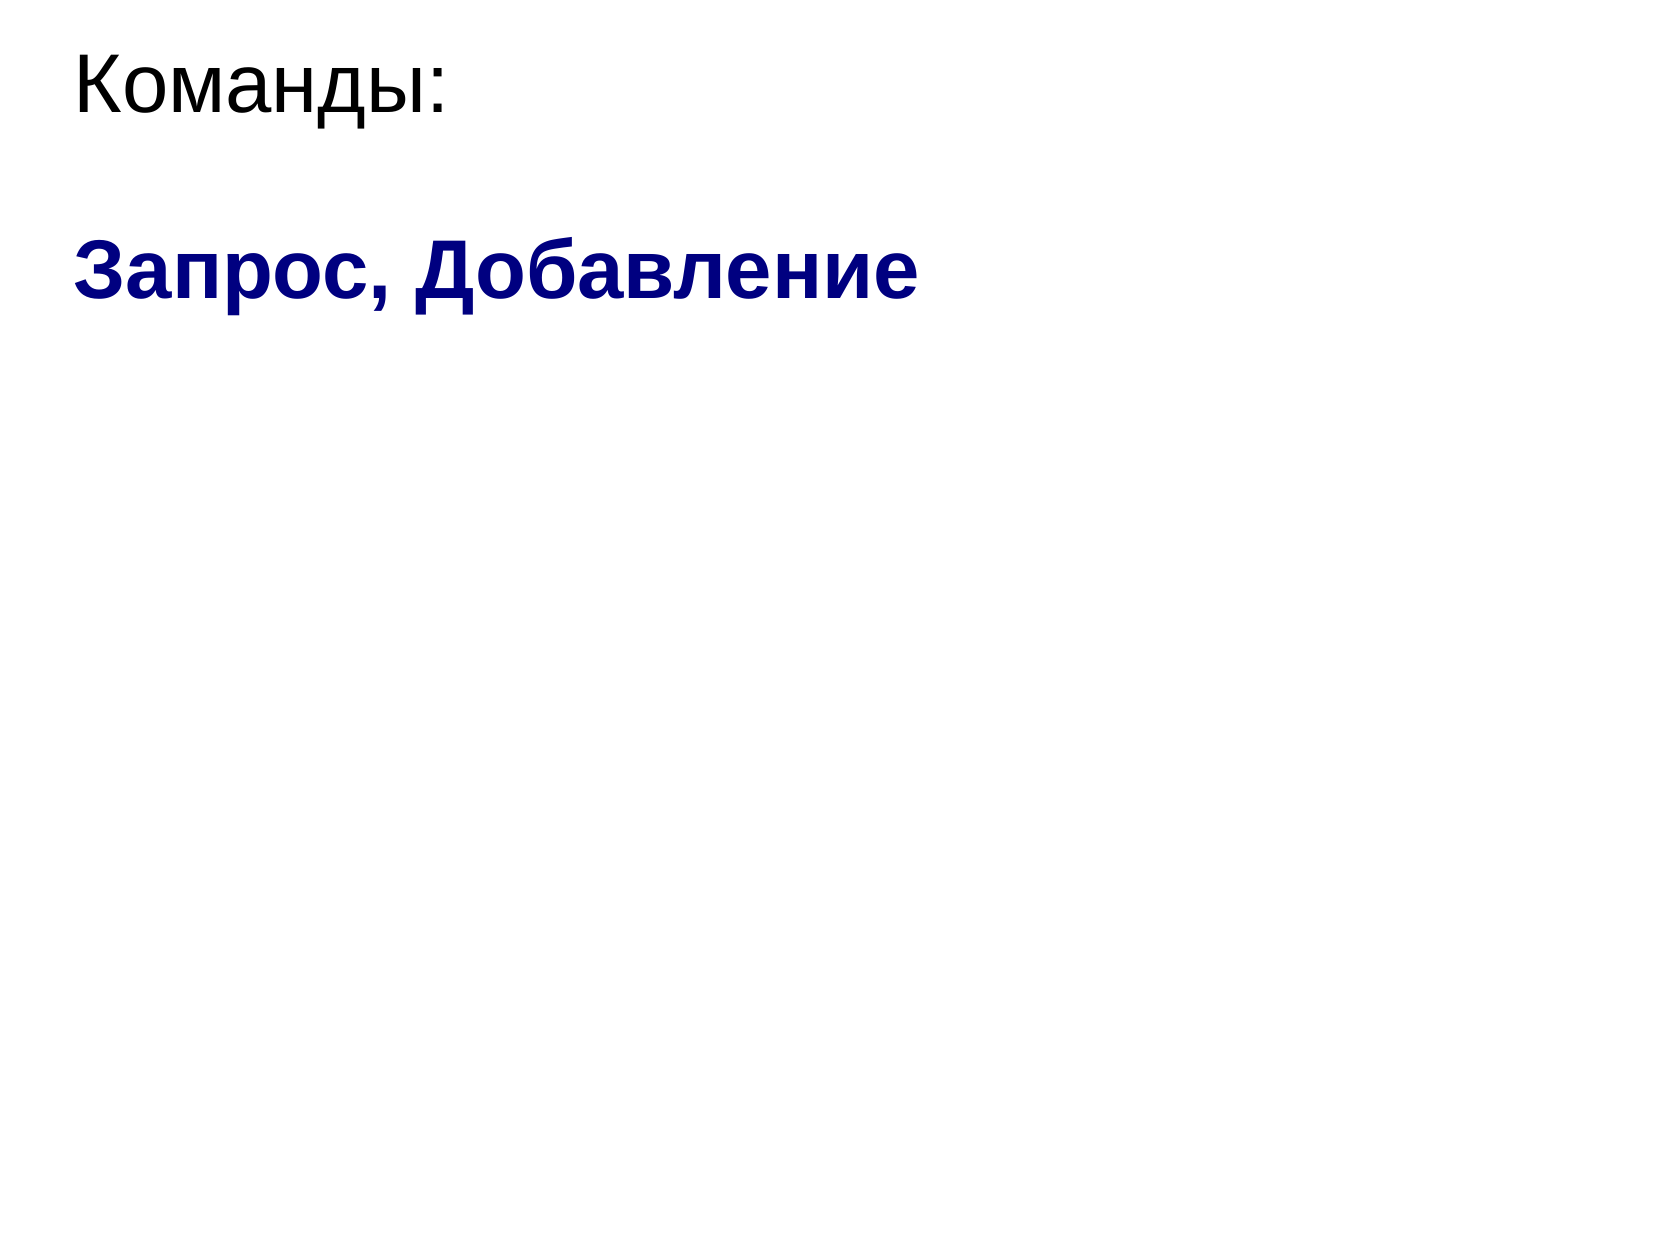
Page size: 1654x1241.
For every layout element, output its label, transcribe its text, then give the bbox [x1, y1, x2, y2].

text_box Команды: Запрос, Добавление [59, 29, 1595, 324]
